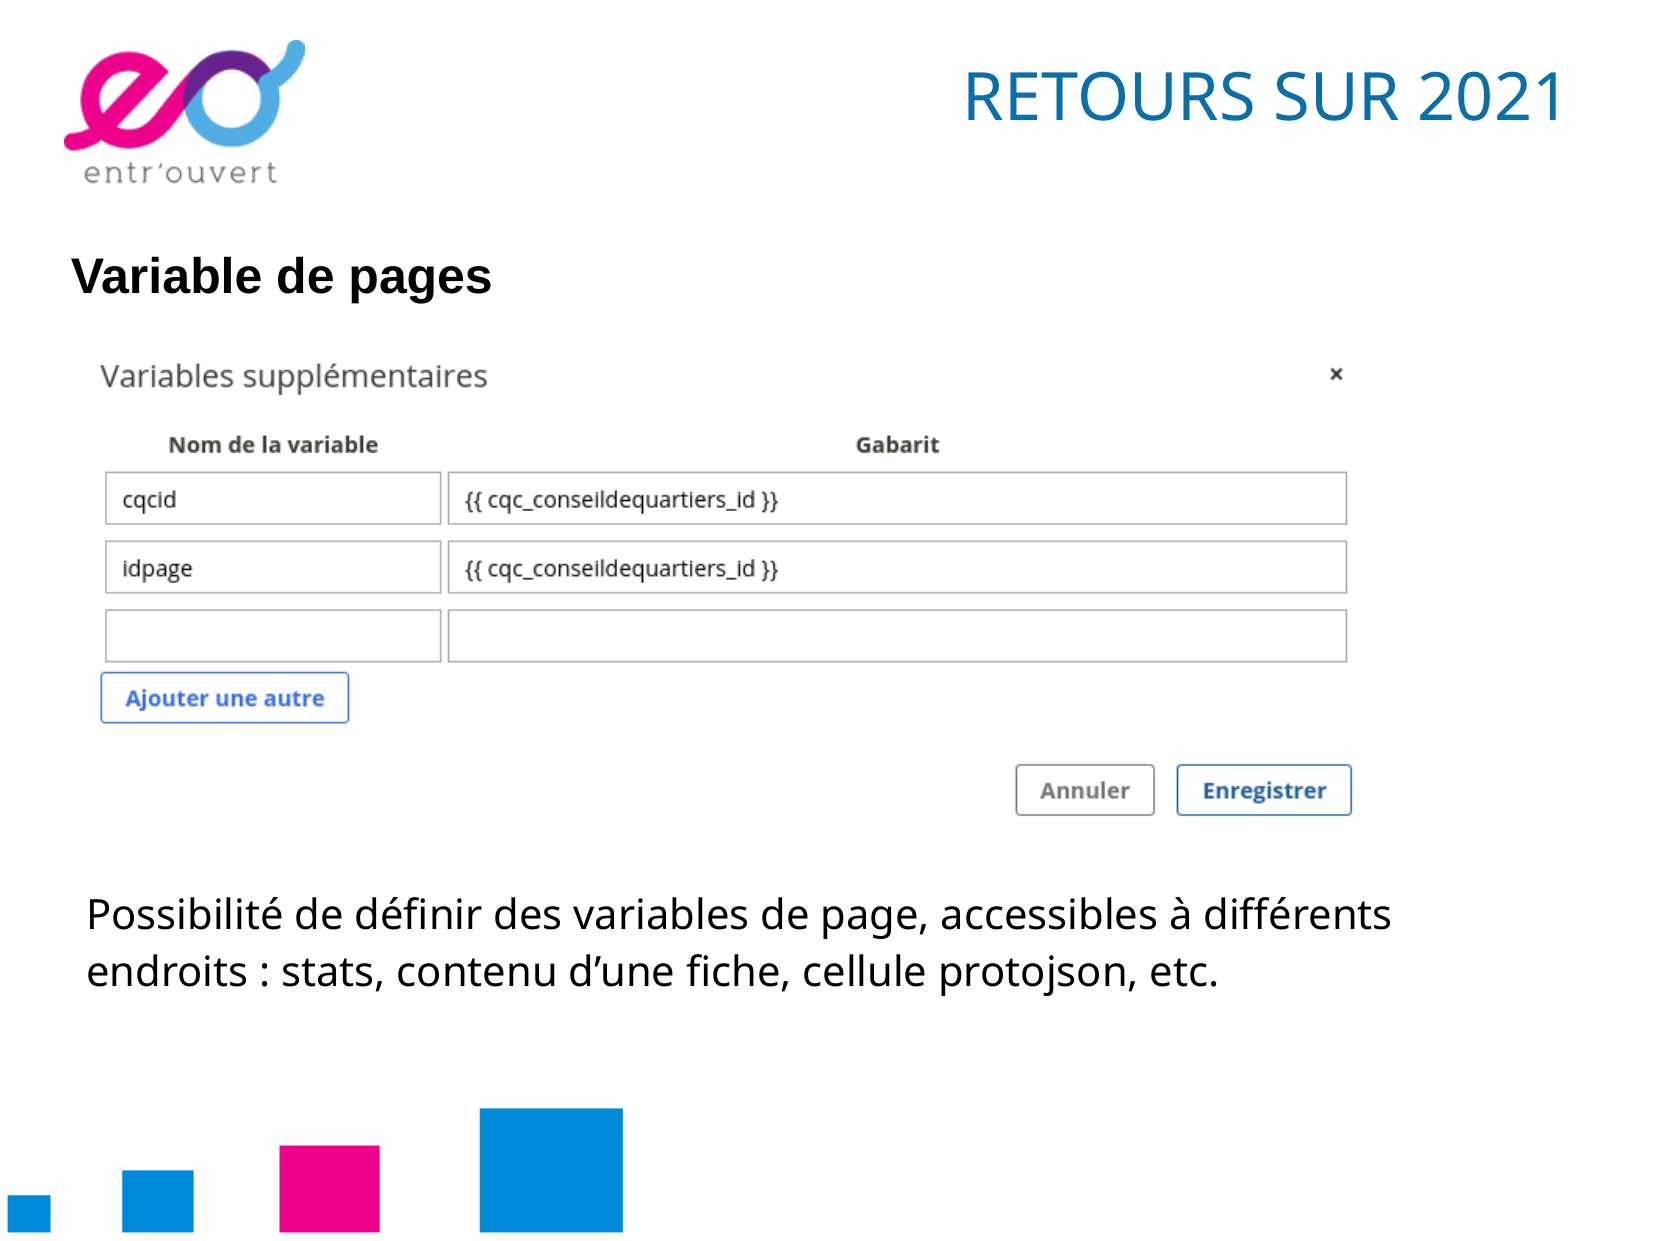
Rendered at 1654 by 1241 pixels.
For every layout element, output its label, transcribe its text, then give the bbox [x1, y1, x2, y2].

text_box Possibilité de définir des variables de page, accessibles à différents endroits : stats, contenu d’une fiche, cellule protojson, etc. [86, 885, 1491, 1037]
title retours sur 2021 [354, 49, 1571, 257]
picture [64, 40, 305, 184]
text_box Variable de pages [70, 248, 1548, 355]
picture [5, 1106, 626, 1235]
picture [82, 342, 1371, 838]
